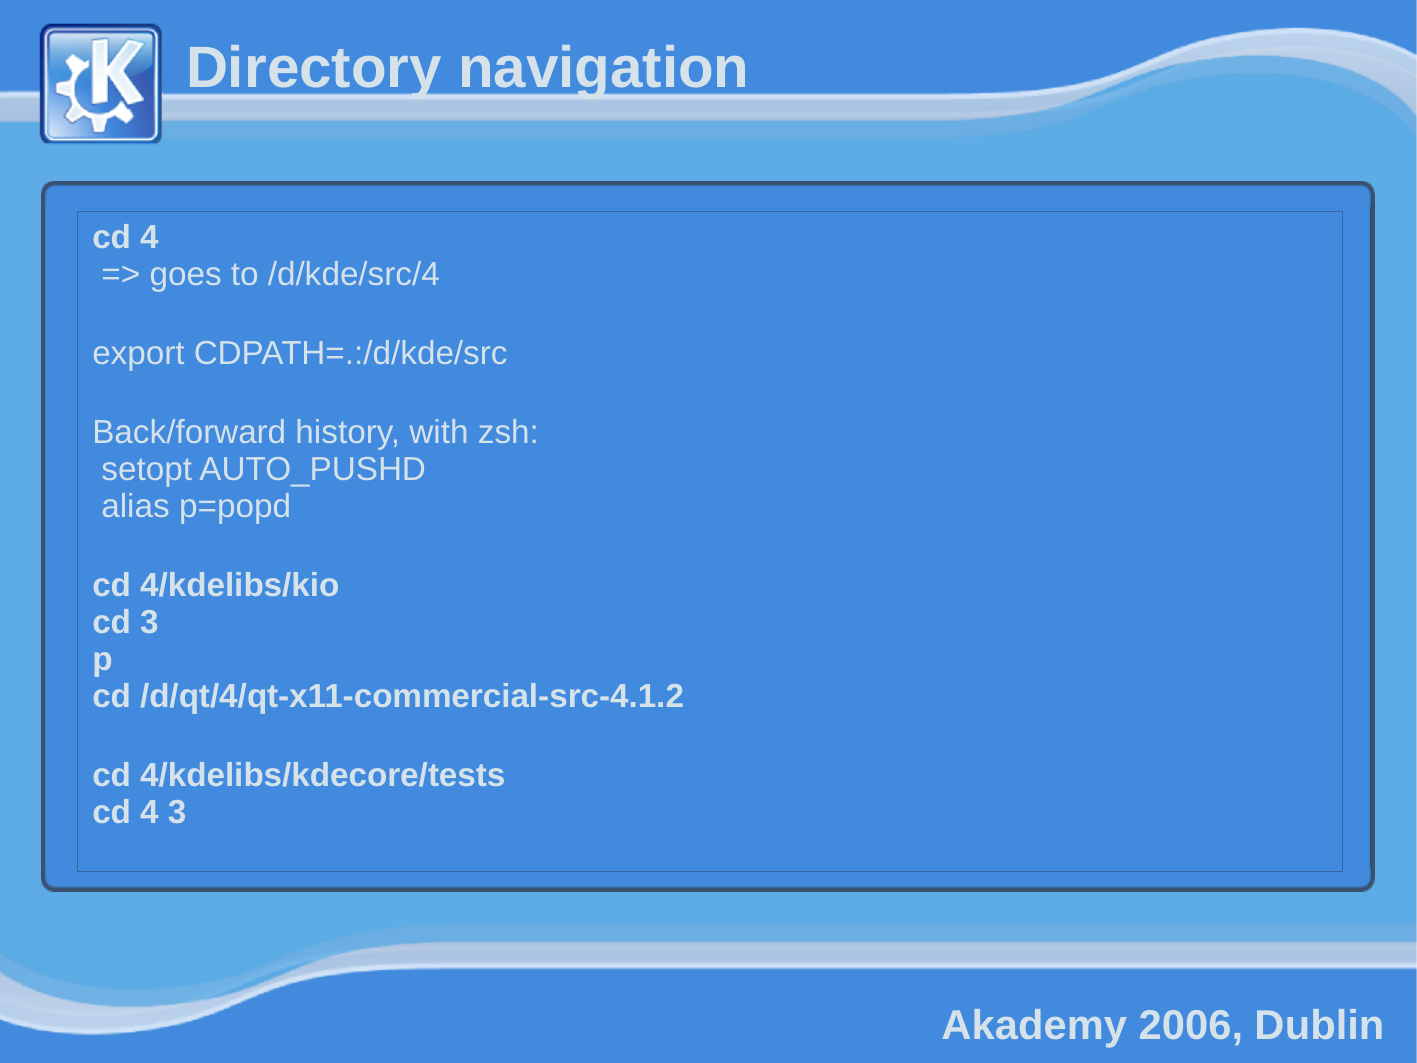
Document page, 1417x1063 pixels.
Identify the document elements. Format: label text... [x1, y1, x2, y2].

text_box cd 4 => goes to /d/kde/src/4 export CDPATH=.:/d/kde/src Back/forward history, with zsh: setopt AUTO_PUSHD alias p=popd cd 4/kdelibs/kio cd 3 p cd /d/qt/4/qt-x11-commercial-src-4.1.2 cd 4/kdelibs/kdecore/tests cd 4 3 [77, 211, 1343, 872]
picture [0, 0, 1417, 1063]
text_box Directory navigation [171, 27, 1318, 168]
